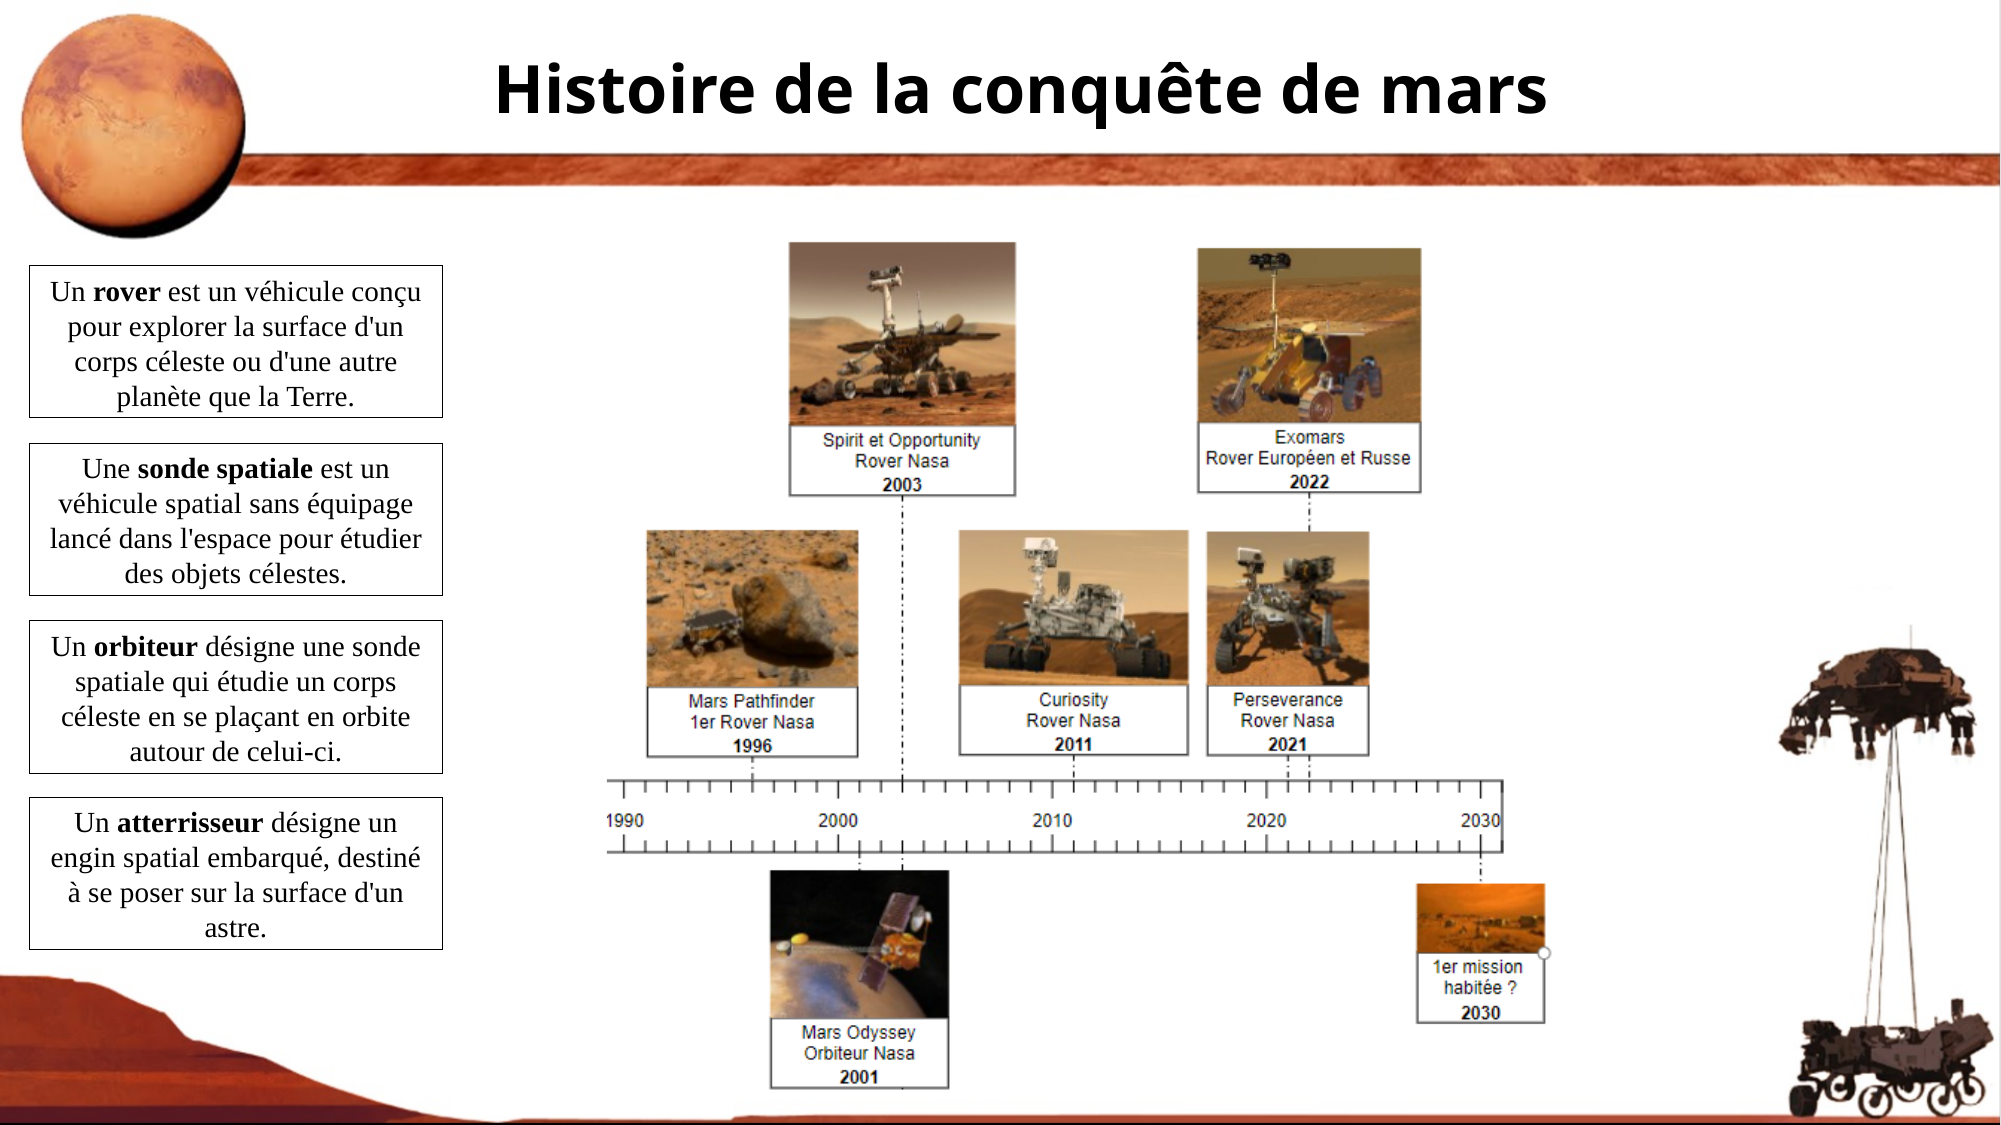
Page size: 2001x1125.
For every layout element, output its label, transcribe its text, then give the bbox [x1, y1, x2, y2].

picture [0, 0, 2001, 1125]
text_box Une sonde spatiale est un véhicule spatial sans équipage lancé dans l'espace pour étudier des objets célestes. [29, 443, 443, 596]
text_box Un orbiteur désigne une sonde spatiale qui étudie un corps céleste en se plaçant en orbite autour de celui-ci. [29, 620, 443, 774]
text_box Un atterrisseur désigne un engin spatial embarqué, destiné à se poser sur la surface d'un astre. [29, 797, 443, 950]
text_box Histoire de la conquête de mars [253, 39, 1789, 149]
text_box Un rover est un véhicule conçu pour explorer la surface d'un corps céleste ou d'une autre planète que la Terre. [29, 265, 443, 418]
